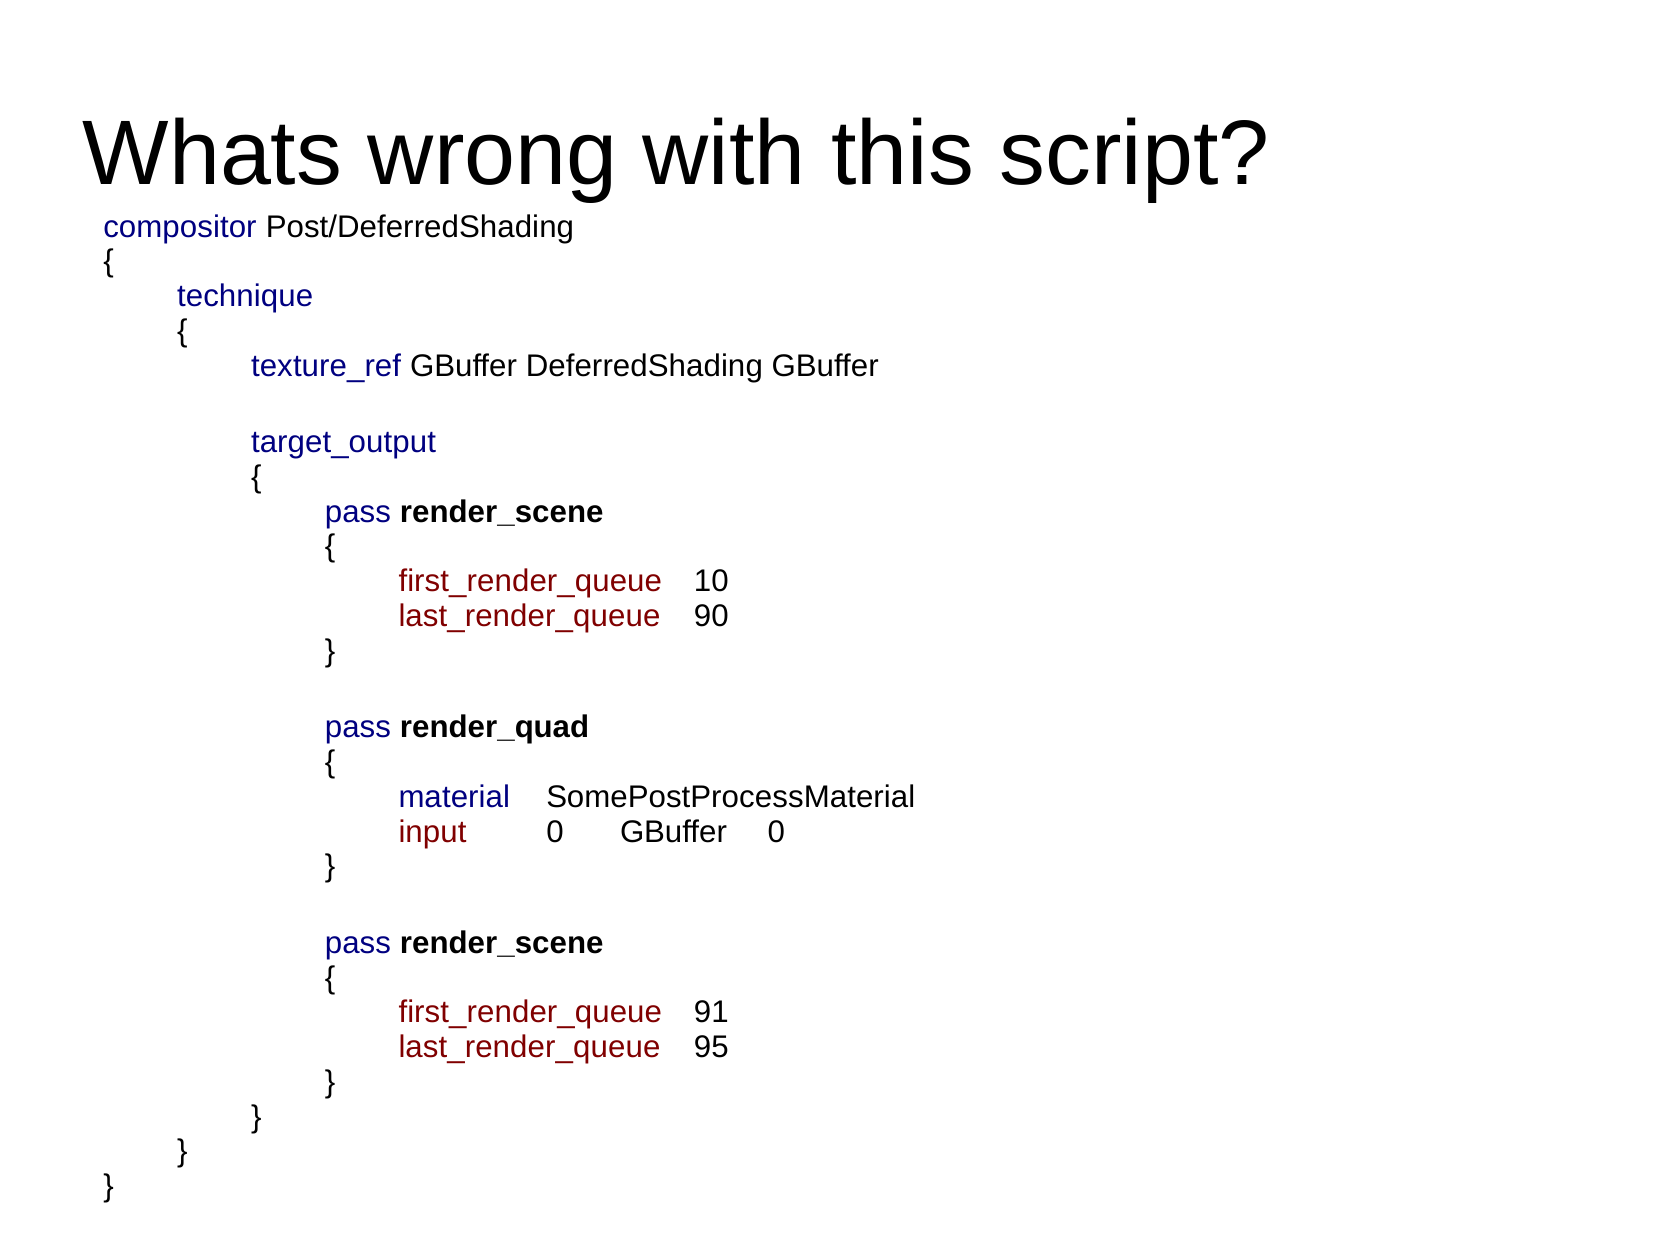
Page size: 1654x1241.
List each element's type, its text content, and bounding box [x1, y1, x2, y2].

text_box compositor Post/DeferredShading { technique { texture_ref GBuffer DeferredShading GBuffer target_output { pass render_scene { first_render_queue 10 last_render_queue 90 } pass render_quad { material SomePostProcessMaterial input 0 GBuffer 0 } pass render_scene { first_render_queue 91 last_render_queue 95 } } } } [88, 201, 1016, 1215]
title Whats wrong with this script? [82, 49, 1571, 257]
